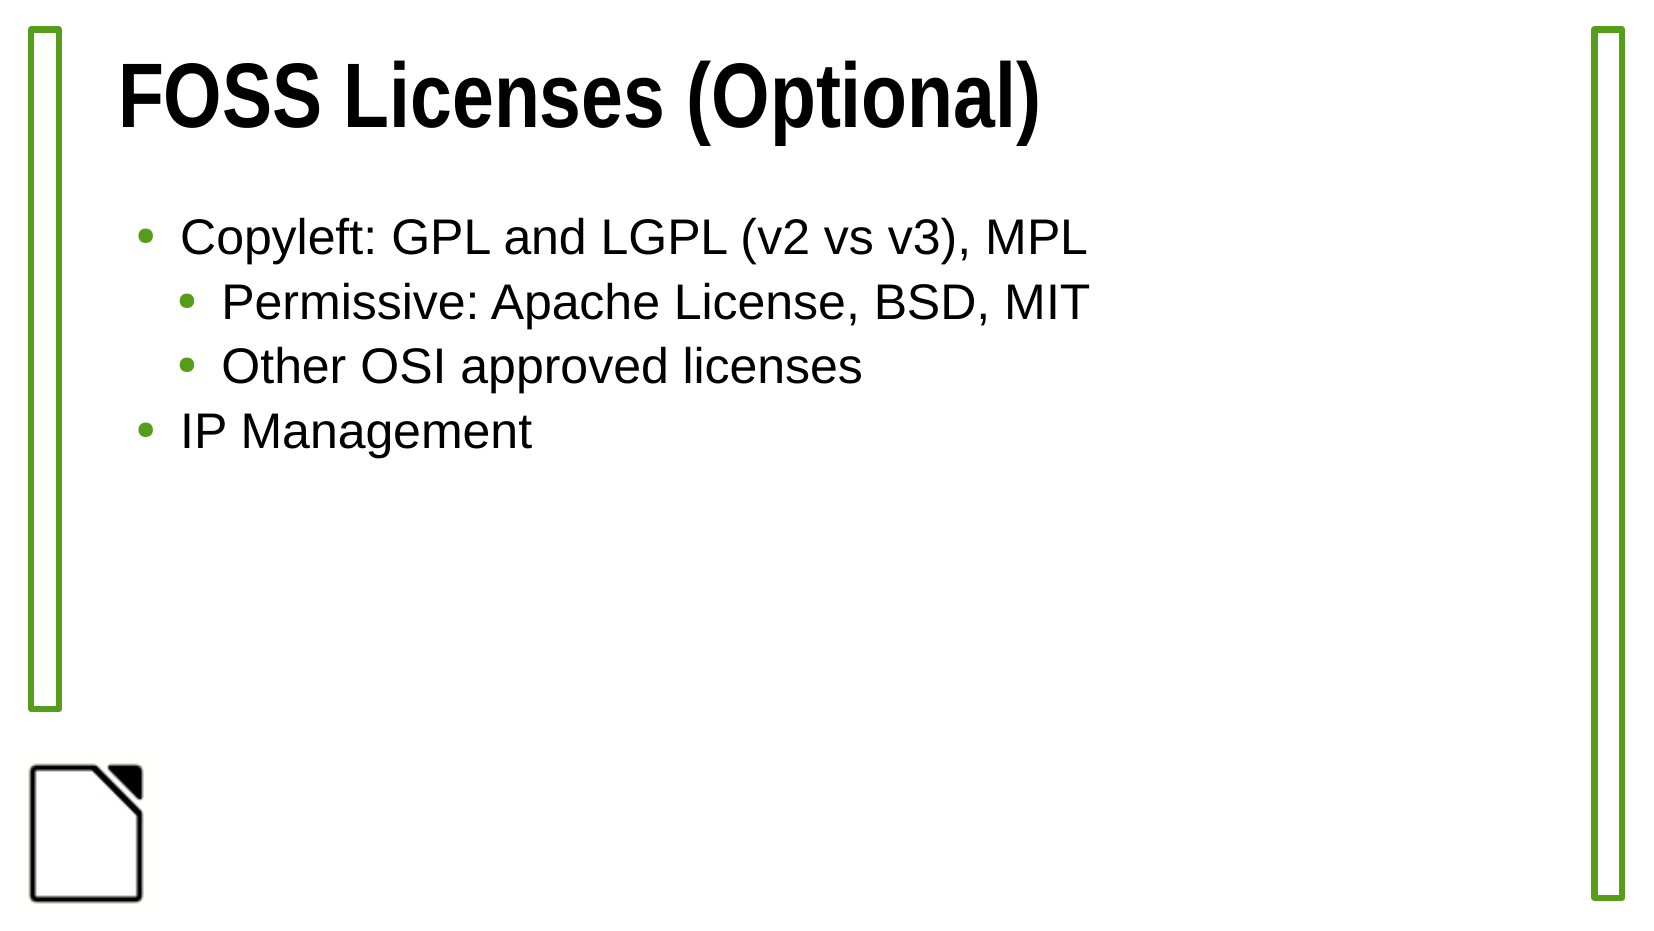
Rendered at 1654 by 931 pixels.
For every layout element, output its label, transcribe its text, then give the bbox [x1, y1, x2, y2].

title FOSS Licenses (Optional) [118, 35, 1536, 154]
list Copyleft: GPL and LGPL (v2 vs v3), MPL Permissive: Apache License, BSD, MIT Other OSI approved licenses IP Management [118, 209, 1536, 830]
picture [9, 755, 166, 913]
